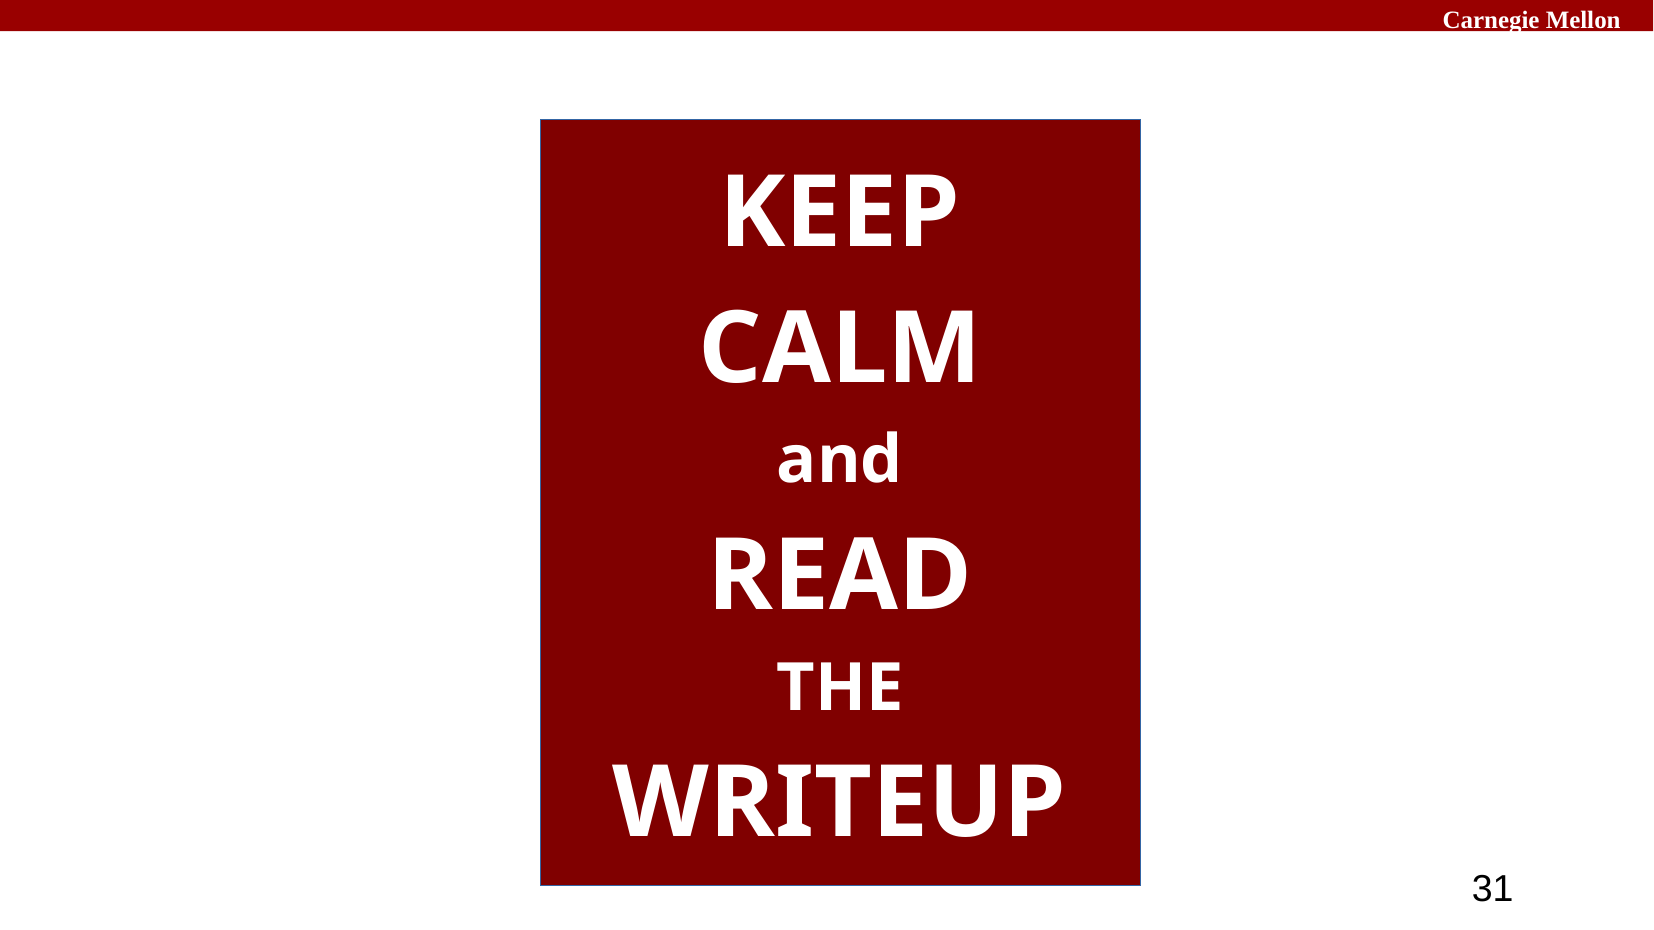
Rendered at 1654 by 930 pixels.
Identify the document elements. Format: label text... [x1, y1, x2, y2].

text_box KEEP CALM and READ THE WRITEUP [540, 119, 1141, 886]
